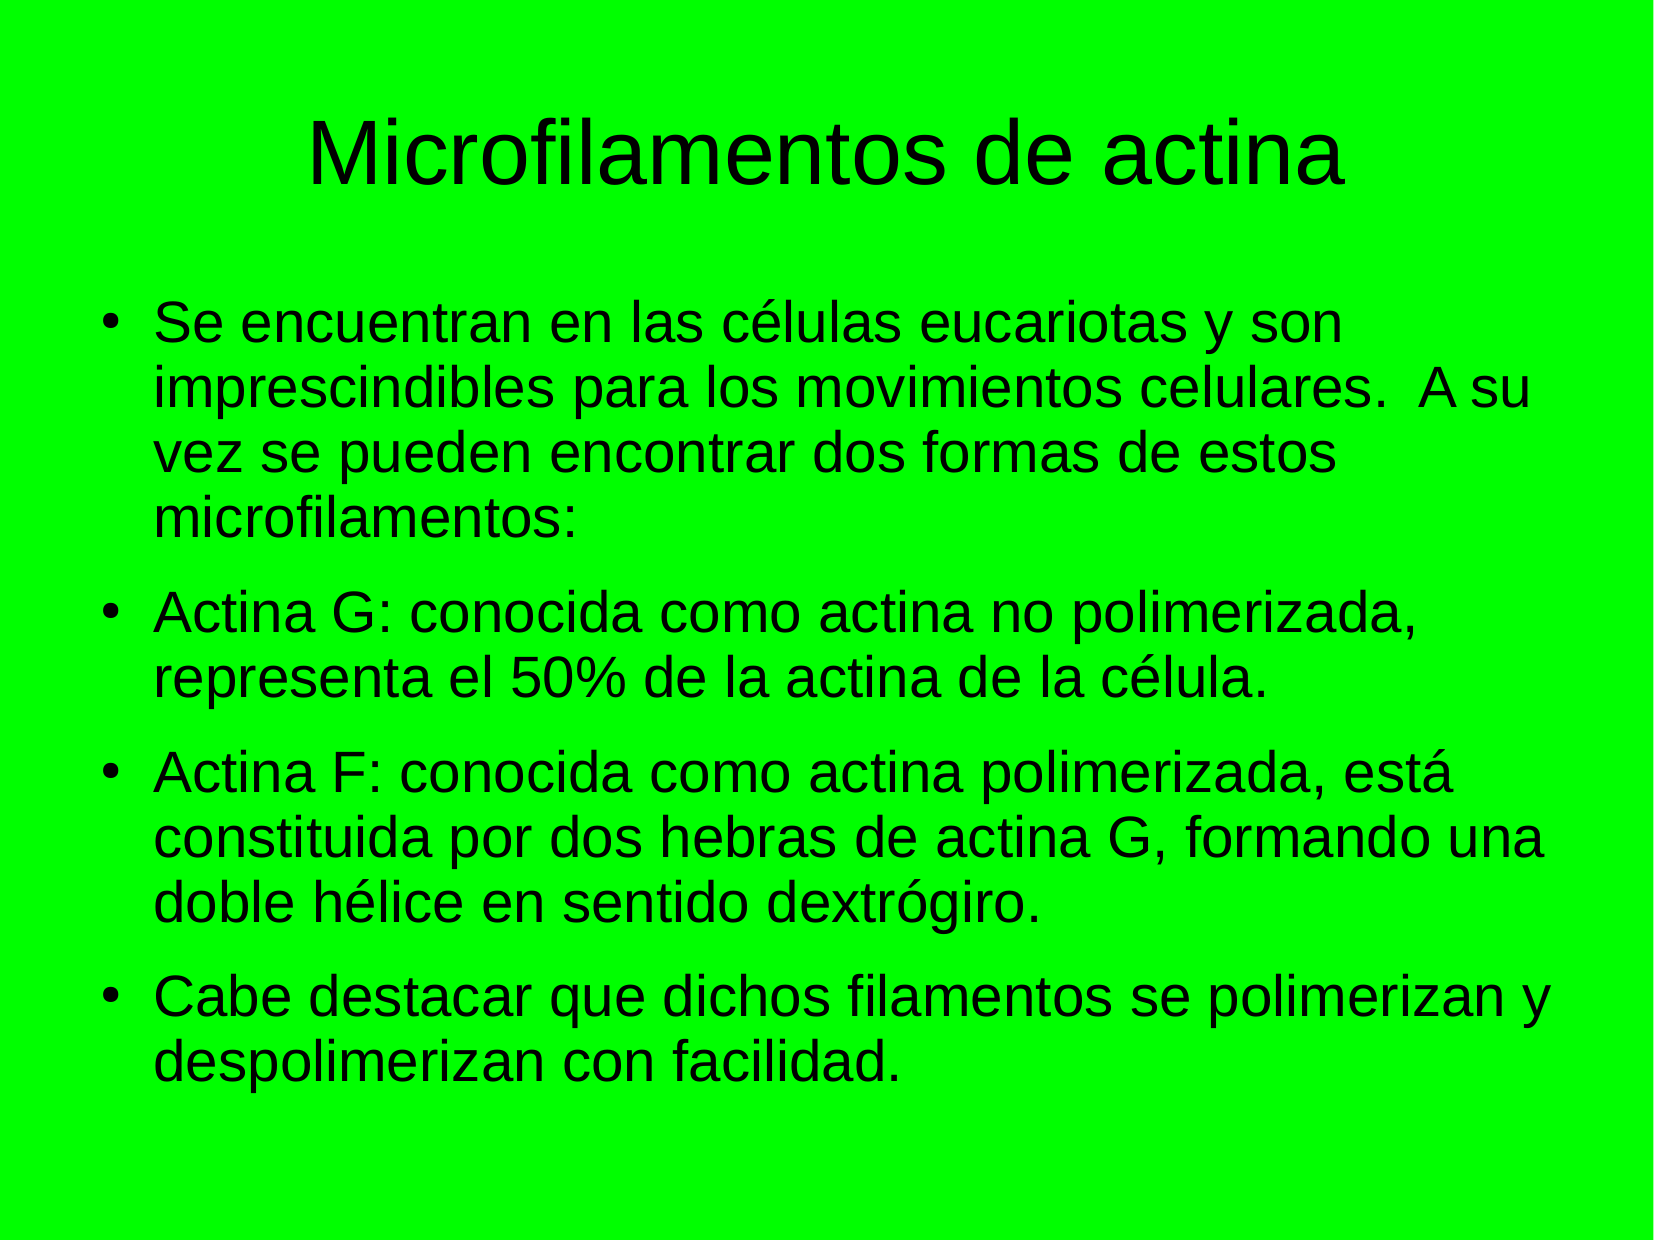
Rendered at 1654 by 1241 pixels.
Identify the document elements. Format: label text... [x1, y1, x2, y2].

title Microfilamentos de actina [82, 49, 1571, 257]
list Se encuentran en las células eucariotas y son imprescindibles para los movimientos celulares. A su vez se pueden encontrar dos formas de estos microfilamentos: Actina G: conocida como actina no polimerizada, representa el 50% de la actina de la célula. Actina F: conocida como actina polimerizada, está constituida por dos hebras de actina G, formando una doble hélice en sentido dextrógiro. Cabe destacar que dichos filamentos se polimerizan y despolimerizan con facilidad. [82, 290, 1571, 1109]
